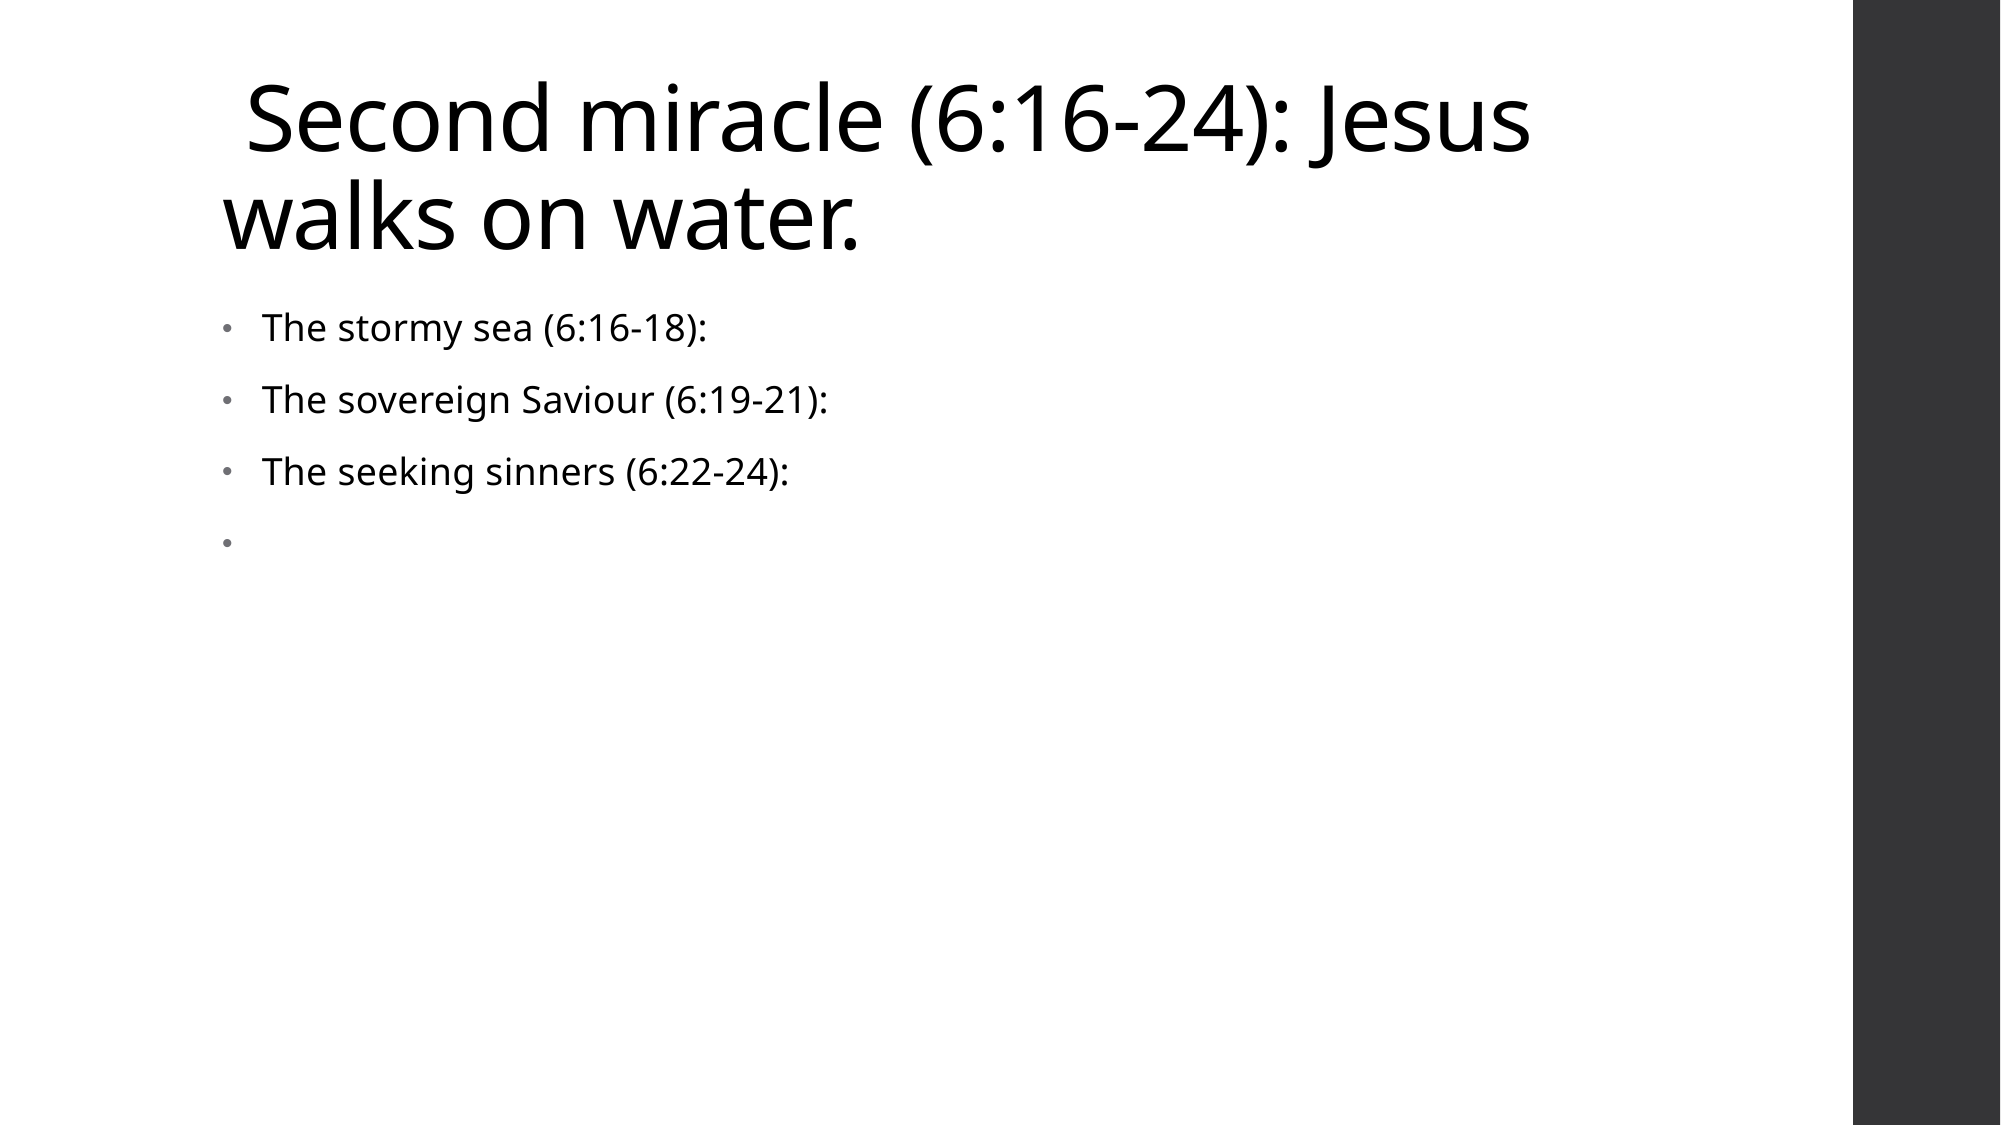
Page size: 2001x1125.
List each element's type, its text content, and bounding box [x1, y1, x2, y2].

list The stormy sea (6:16-18): The sovereign Saviour (6:19-21): The seeking sinners (6:22-24): [206, 299, 1617, 1014]
title Second miracle (6:16-24): Jesus walks on water. [206, 60, 1797, 278]
